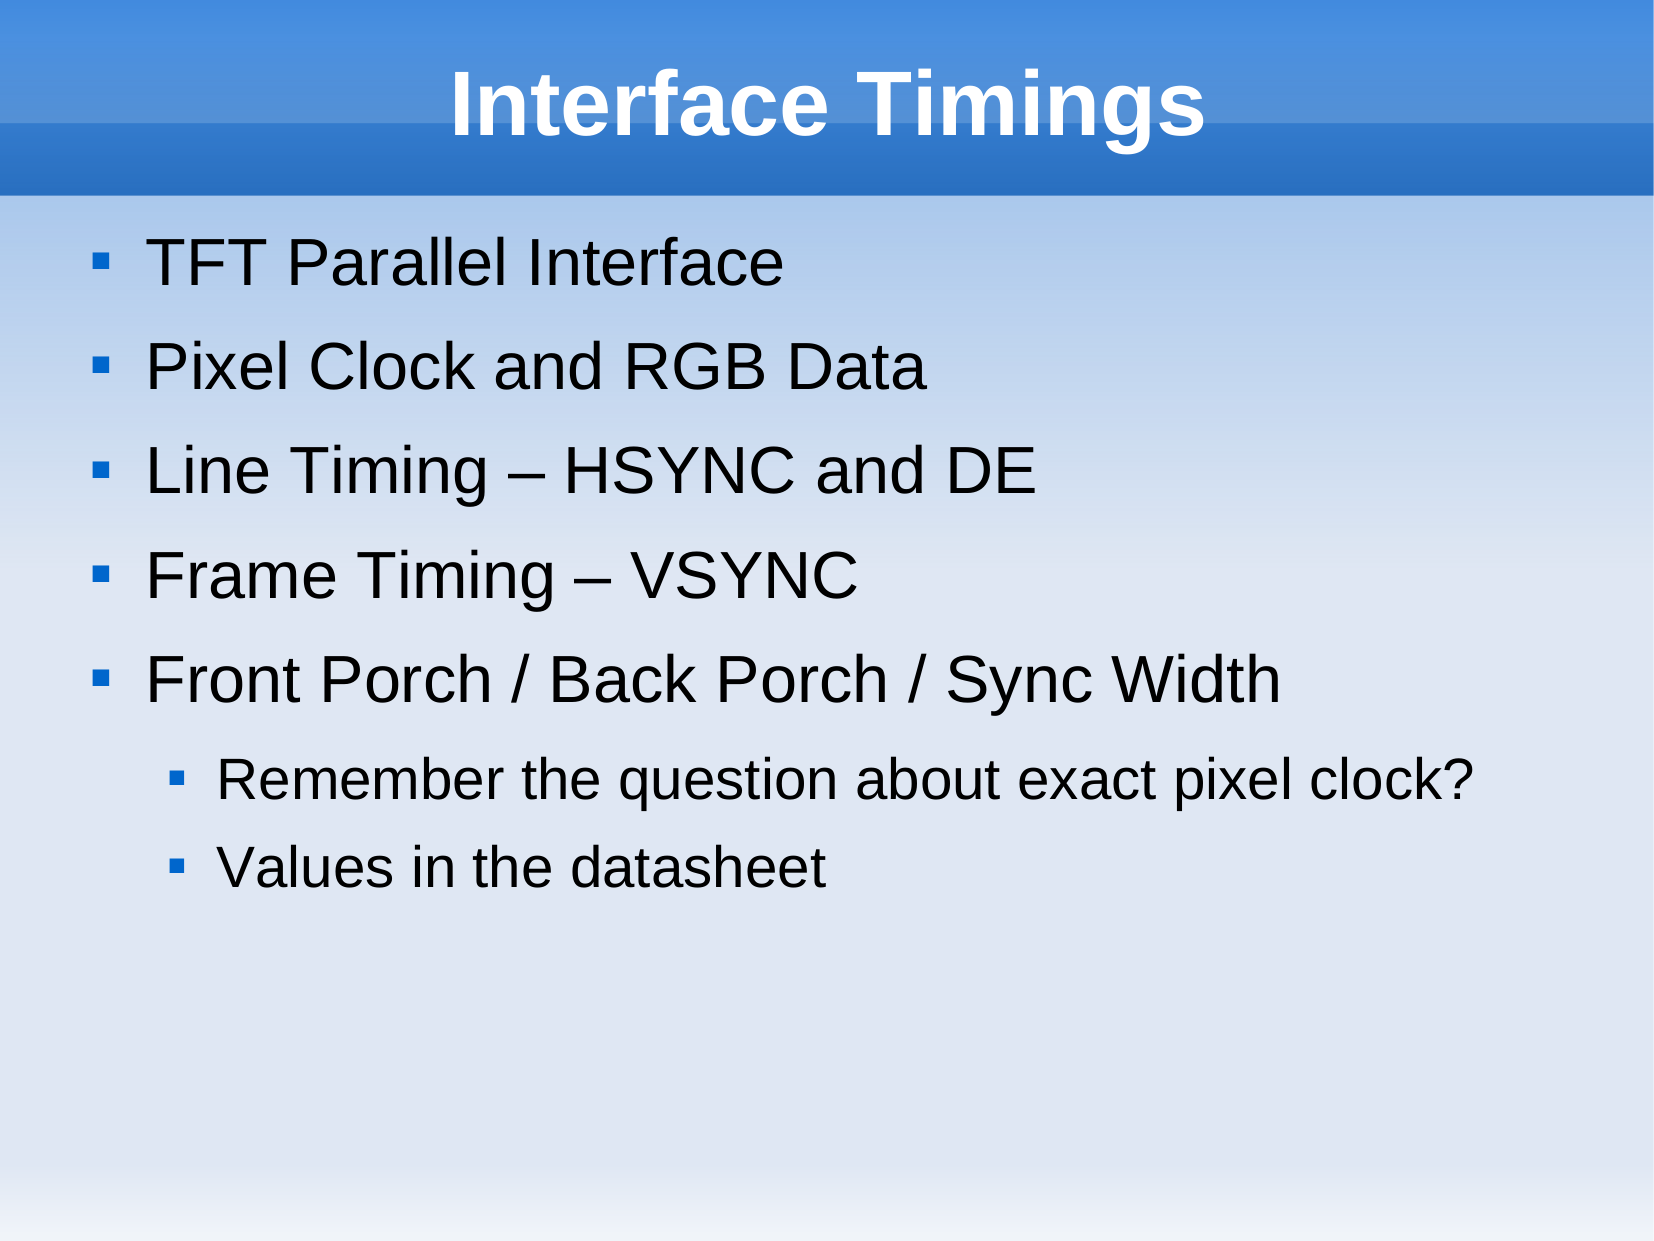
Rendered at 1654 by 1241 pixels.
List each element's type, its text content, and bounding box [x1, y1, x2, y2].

title Interface Timings [49, 0, 1538, 208]
list TFT Parallel Interface Pixel Clock and RGB Data Line Timing – HSYNC and DE Frame Timing – VSYNC Front Porch / Back Porch / Sync Width Remember the question about exact pixel clock? Values in the datasheet [75, 225, 1564, 1103]
picture [0, 0, 1654, 1241]
